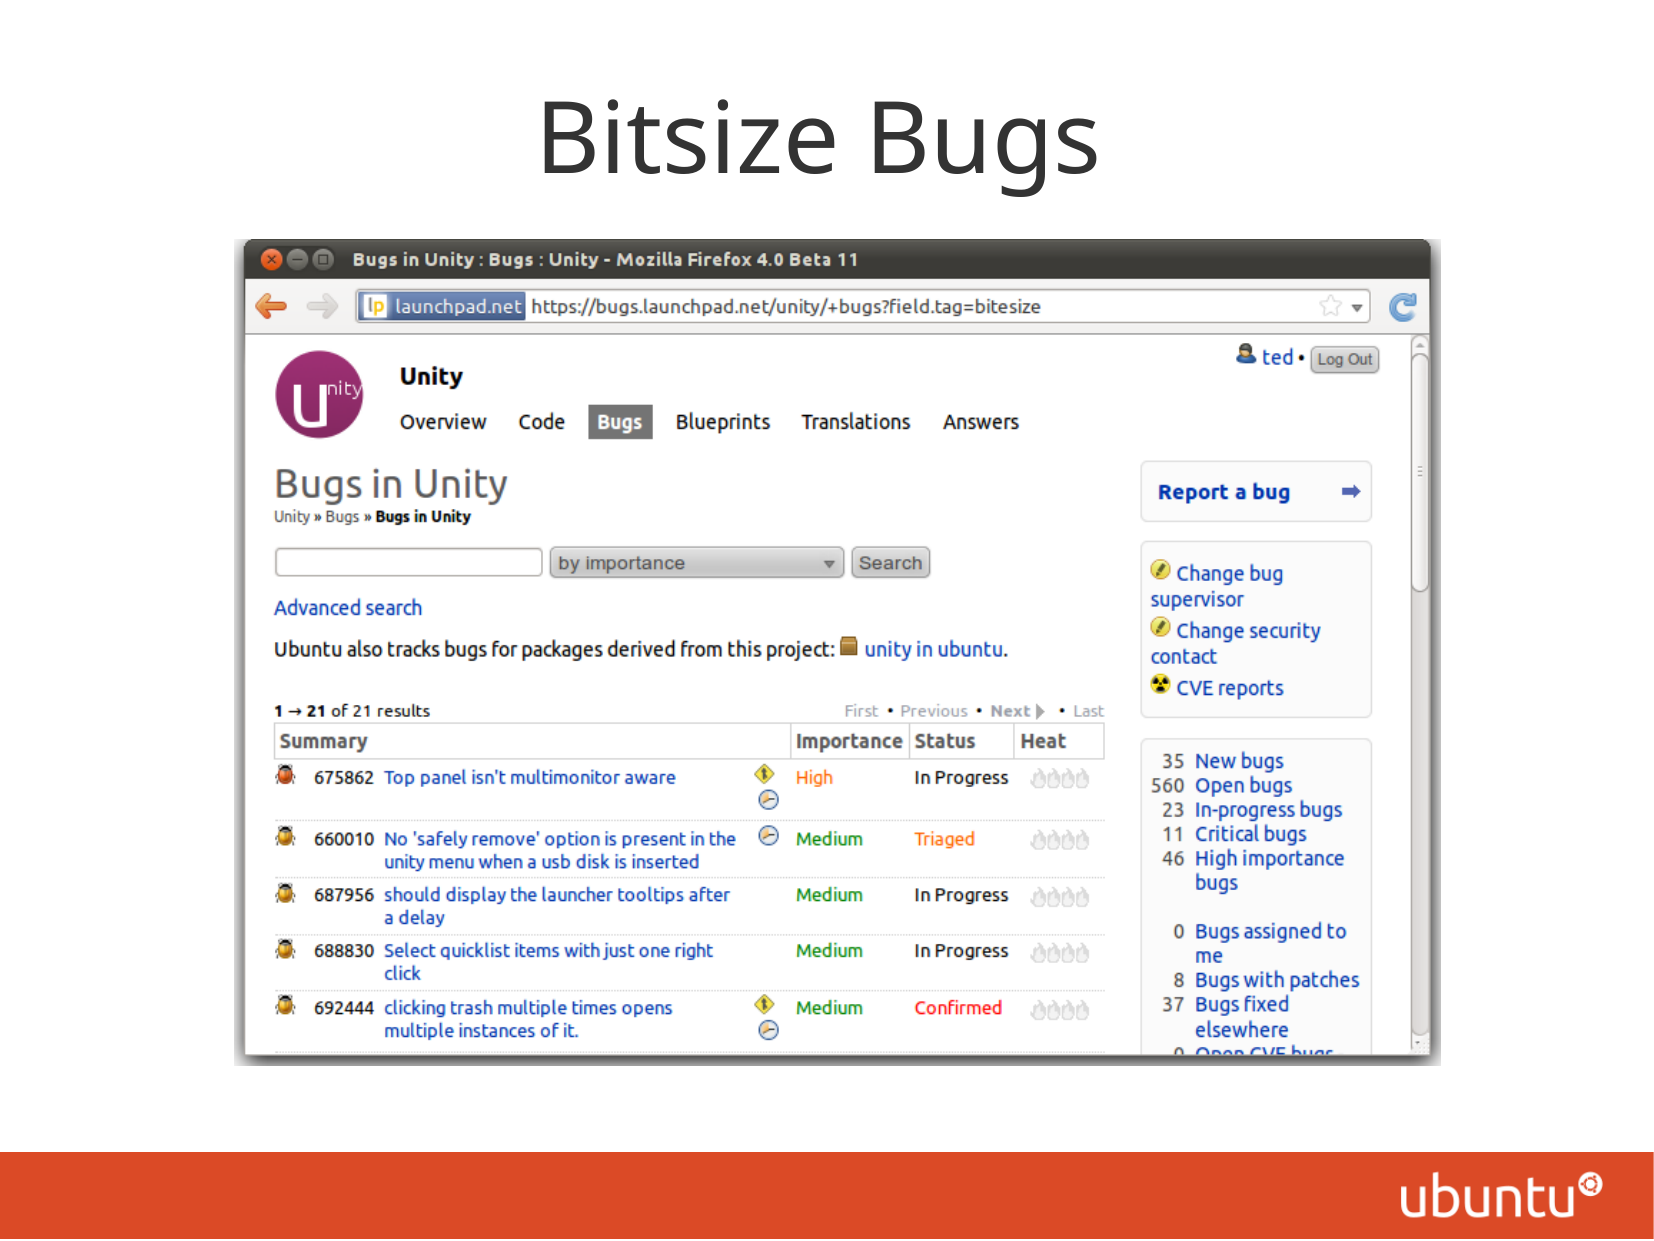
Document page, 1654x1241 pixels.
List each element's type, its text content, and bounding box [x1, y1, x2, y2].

title Bitsize Bugs [49, 52, 1589, 231]
picture [234, 239, 1441, 1066]
picture [0, 1152, 1654, 1239]
